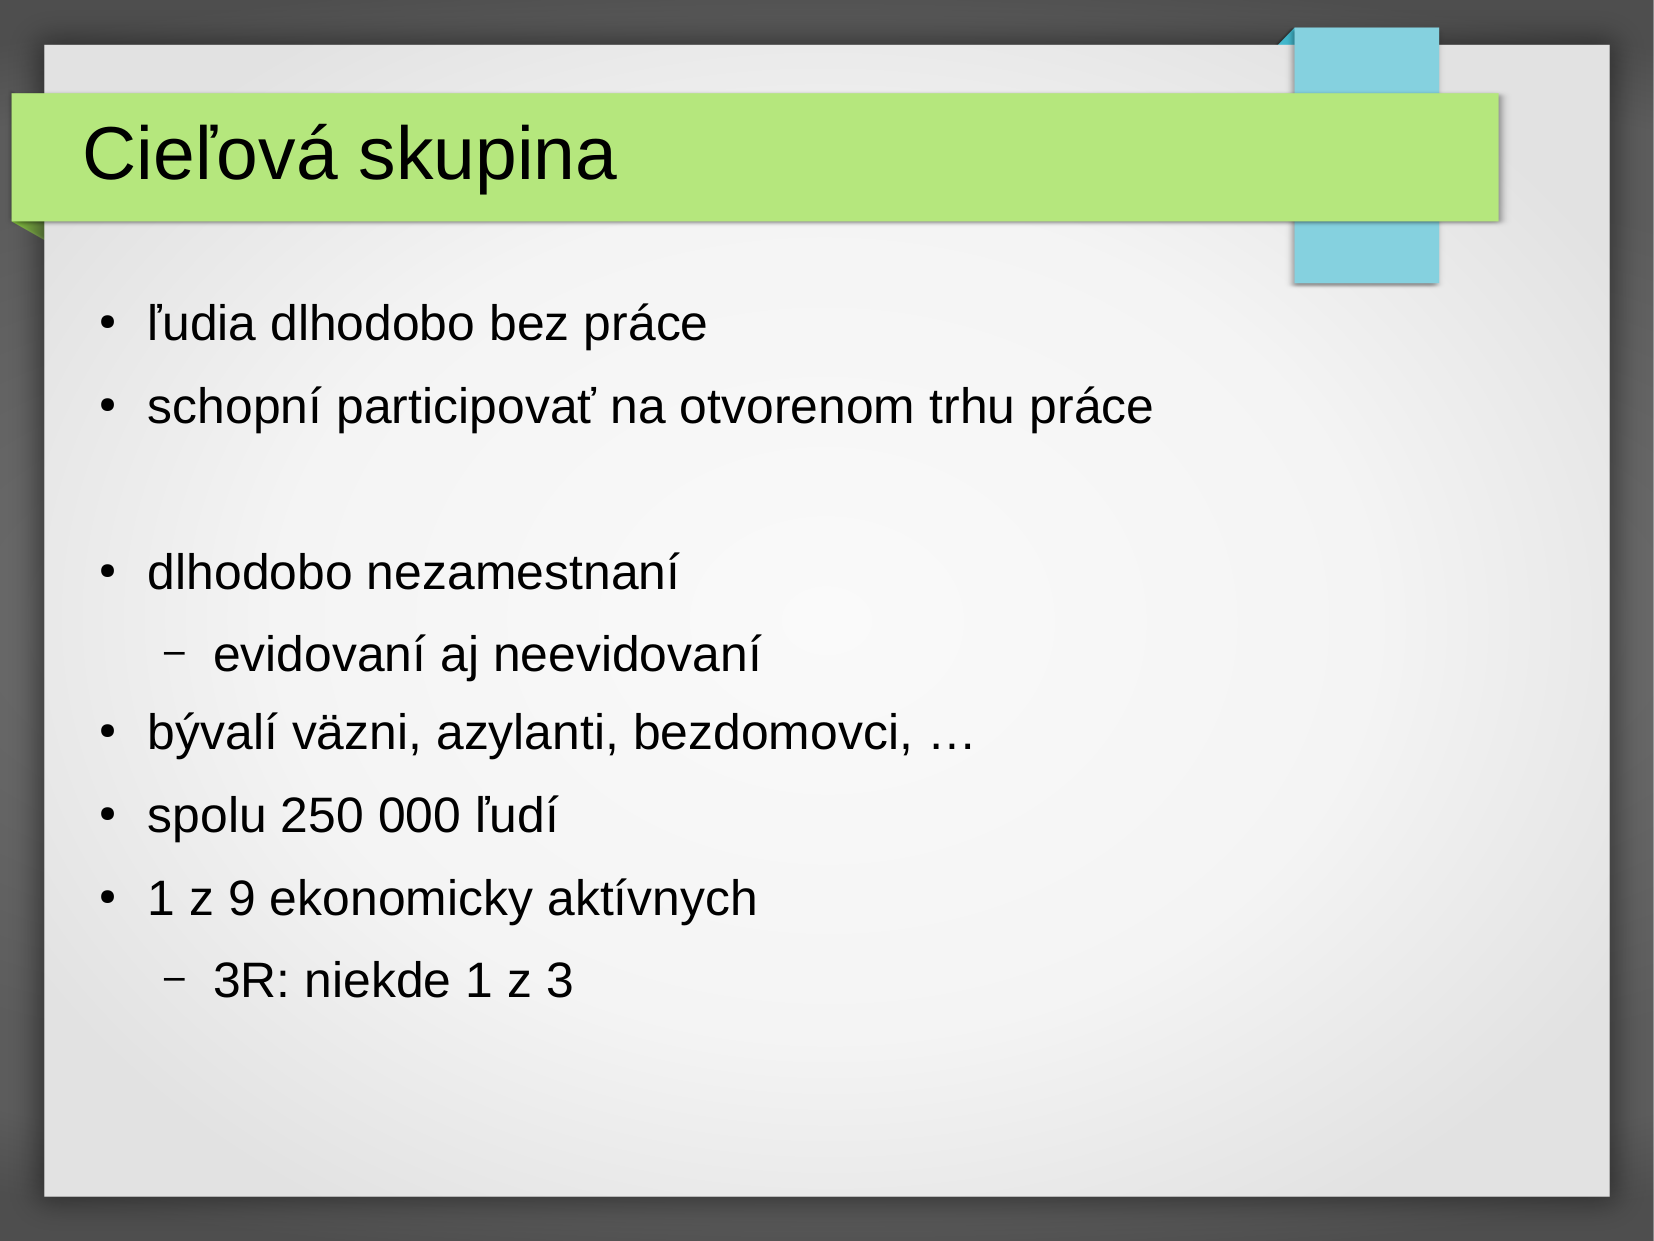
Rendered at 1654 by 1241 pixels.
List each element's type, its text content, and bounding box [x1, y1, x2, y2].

title Cieľová skupina [82, 94, 1264, 213]
list ľudia dlhodobo bez práce schopní participovať na otvorenom trhu práce dlhodobo nezamestnaní evidovaní aj neevidovaní bývalí väzni, azylanti, bezdomovci, … spolu 250 000 ľudí 1 z 9 ekonomicky aktívnych 3R: niekde 1 z 3 [82, 295, 1571, 1015]
picture [0, 0, 1654, 1241]
